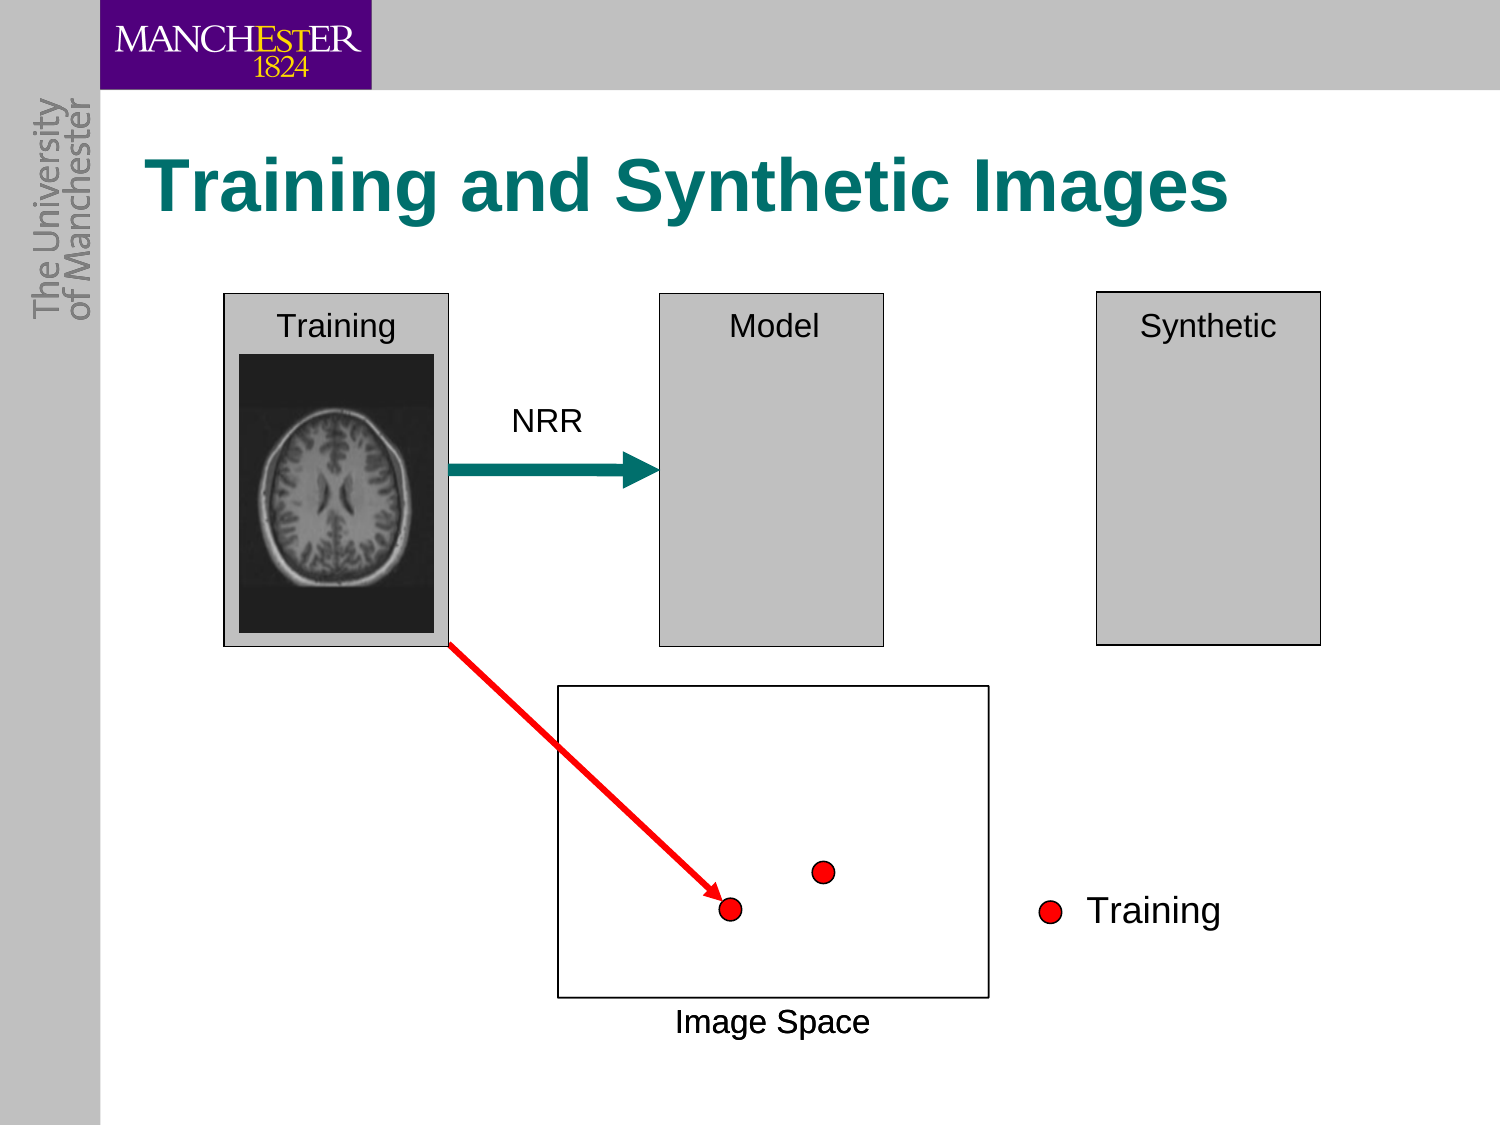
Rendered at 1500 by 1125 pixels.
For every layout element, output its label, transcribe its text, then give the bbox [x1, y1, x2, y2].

text_box Training [1071, 884, 1238, 940]
text_box Training [261, 299, 412, 353]
text_box [1039, 901, 1062, 924]
text_box Model [714, 299, 835, 353]
text_box [812, 861, 835, 884]
text_box NRR [496, 395, 599, 448]
picture [239, 354, 434, 633]
text_box [1096, 291, 1321, 645]
text_box Synthetic [1124, 299, 1292, 353]
text_box Image Space [660, 995, 887, 1049]
text_box [719, 898, 742, 921]
text_box [659, 293, 884, 647]
picture [0, 0, 372, 320]
title Training and Synthetic Images [129, 120, 1406, 251]
text_box [224, 293, 449, 647]
